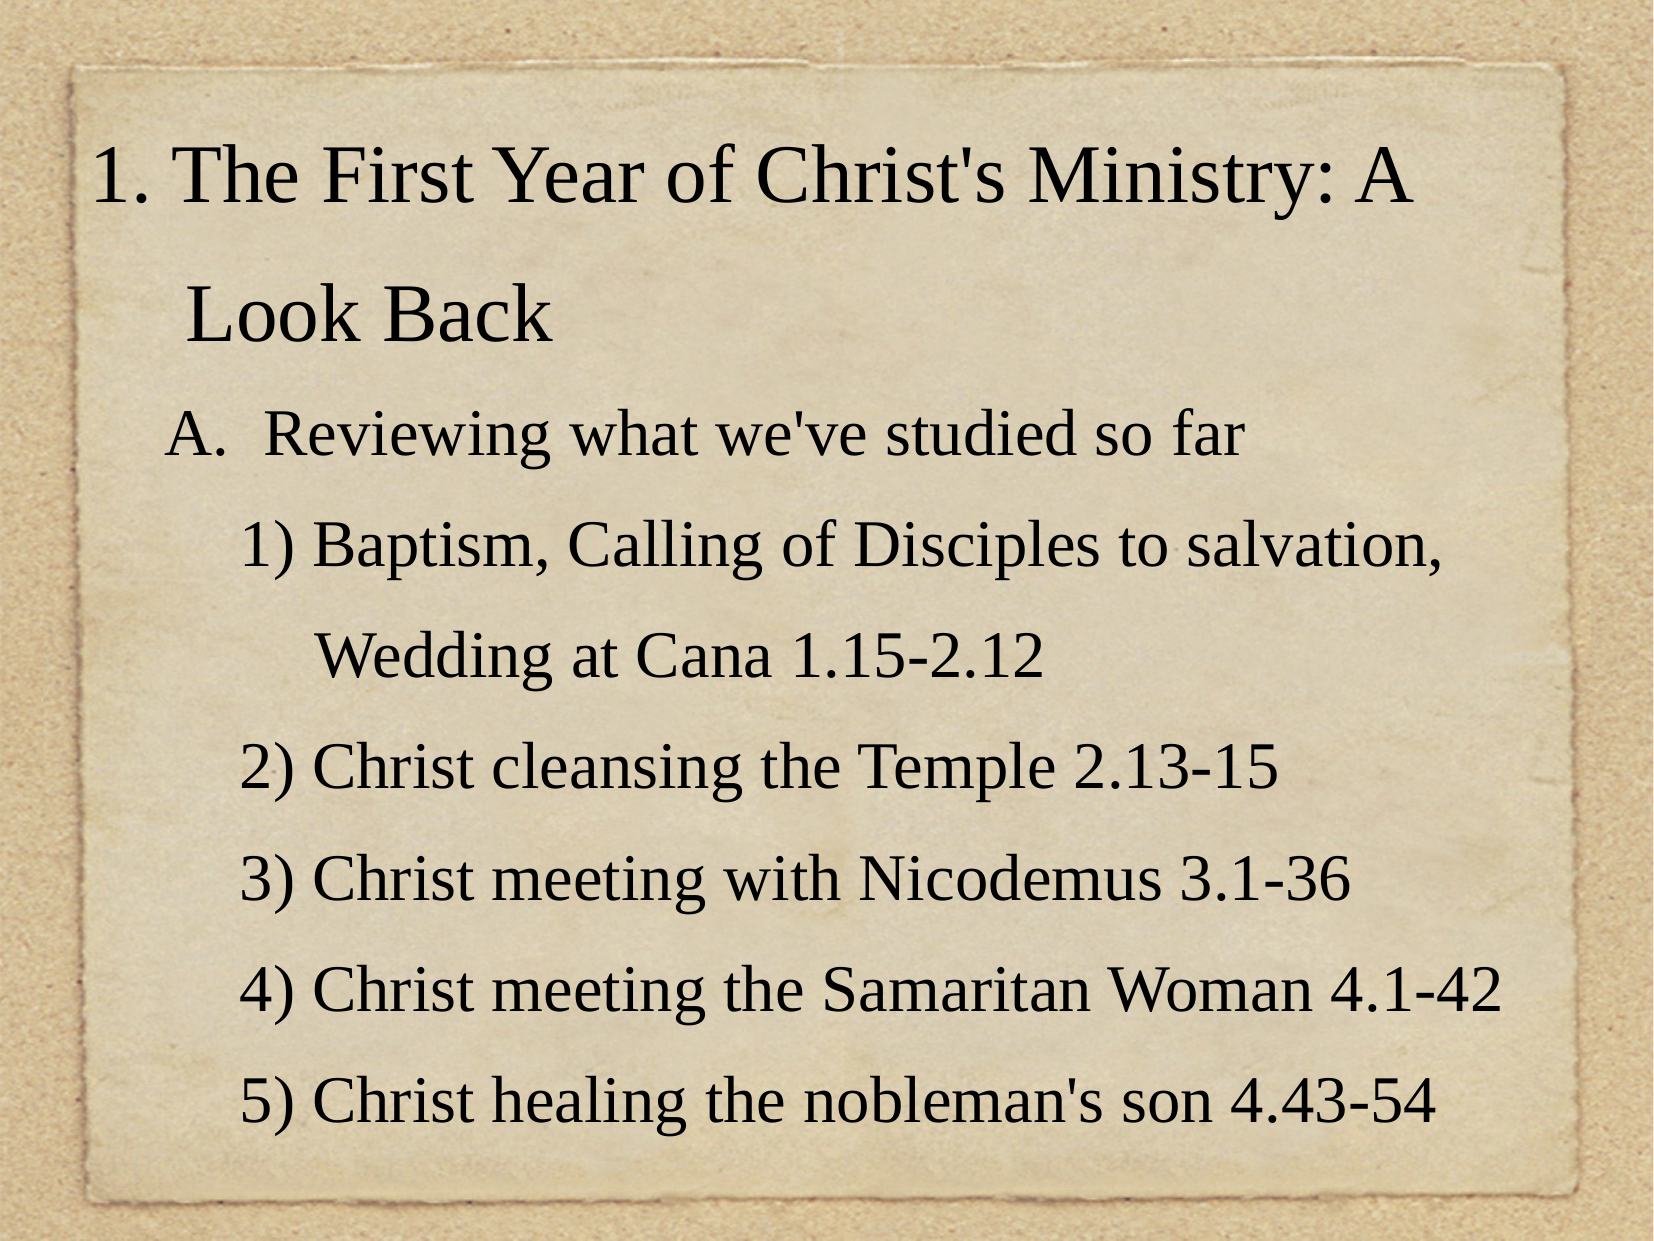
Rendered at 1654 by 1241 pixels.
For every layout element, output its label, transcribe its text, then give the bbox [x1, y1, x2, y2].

picture [0, 0, 1654, 1241]
text_box 1. The First Year of Christ's Ministry: A Look Back A. Reviewing what we've studied so far 1) Baptism, Calling of Disciples to salvation, Wedding at Cana 1.15-2.12 2) Christ cleansing the Temple 2.13-15 3) Christ meeting with Nicodemus 3.1-36 4) Christ meeting the Samaritan Woman 4.1-42 5) Christ healing the nobleman's son 4.43-54 [75, 75, 1576, 1241]
